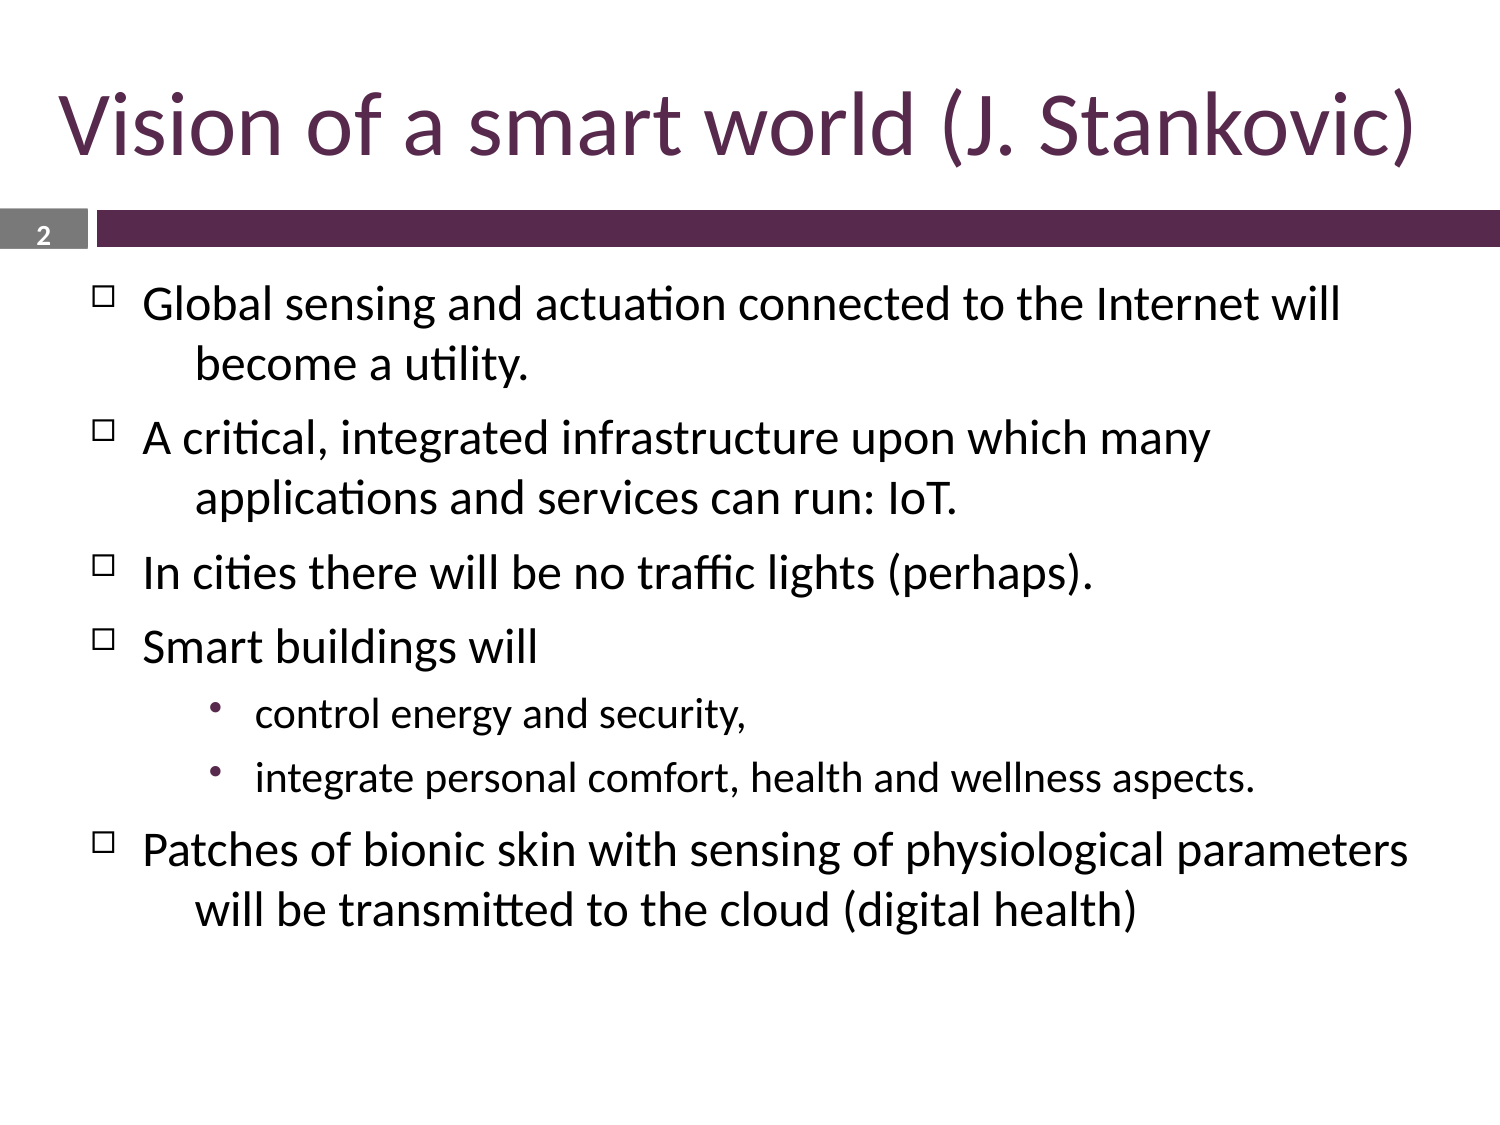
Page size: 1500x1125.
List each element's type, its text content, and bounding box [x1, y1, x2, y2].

list Global sensing and actuation connected to the Internet will become a utility. A critical, integrated infrastructure upon which many applications and services can run: IoT. In cities there will be no traffic lights (perhaps). Smart buildings will control energy and security, integrate personal comfort, health and wellness aspects. Patches of bionic skin with sensing of physiological parameters will be transmitted to the cloud (digital health) [75, 262, 1436, 1005]
text_box [0, 208, 88, 249]
title Vision of a smart world (J. Stankovic) [43, 37, 1459, 201]
